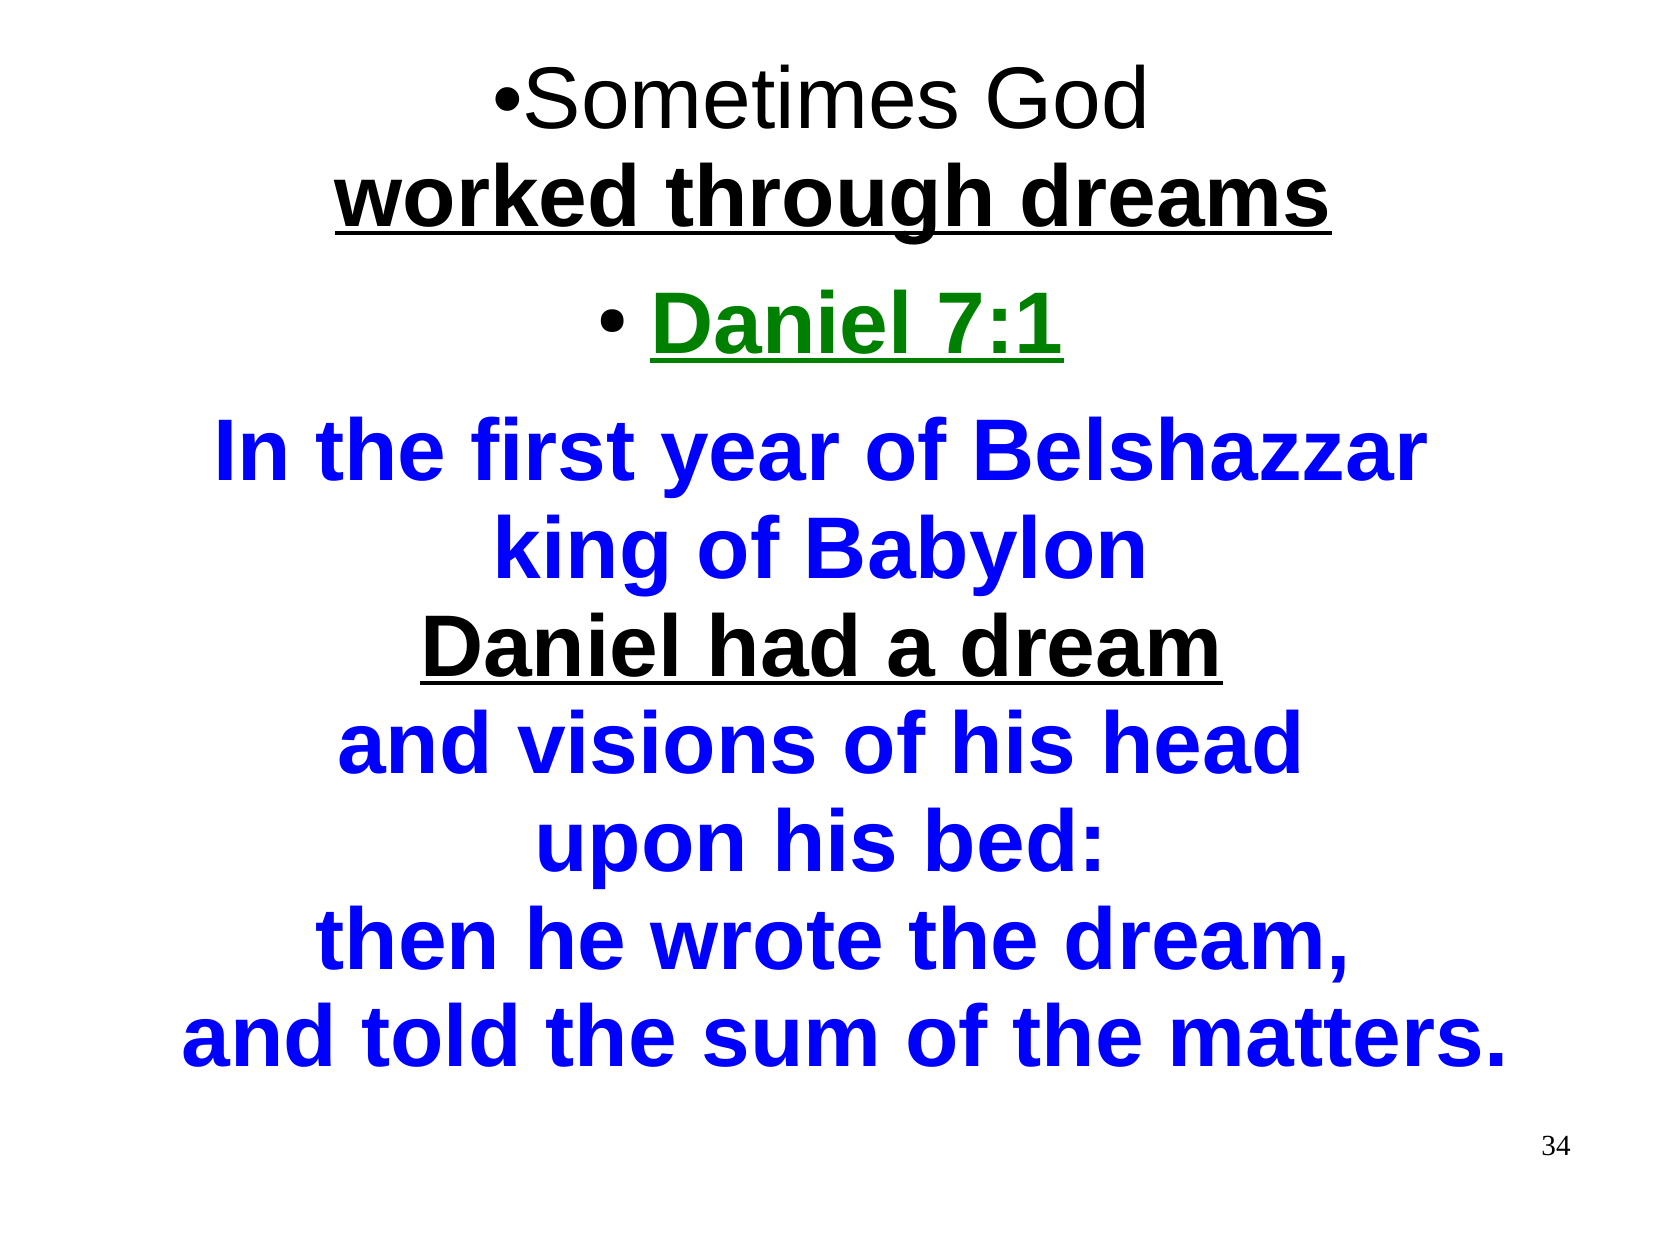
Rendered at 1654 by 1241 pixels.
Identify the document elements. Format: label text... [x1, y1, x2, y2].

list •Sometimes God worked through dreams Daniel 7:1 In the first year of Belshazzar king of Babylon Daniel had a dream and visions of his head upon his bed: then he wrote the dream, and told the sum of the matters. [45, 49, 1621, 1241]
